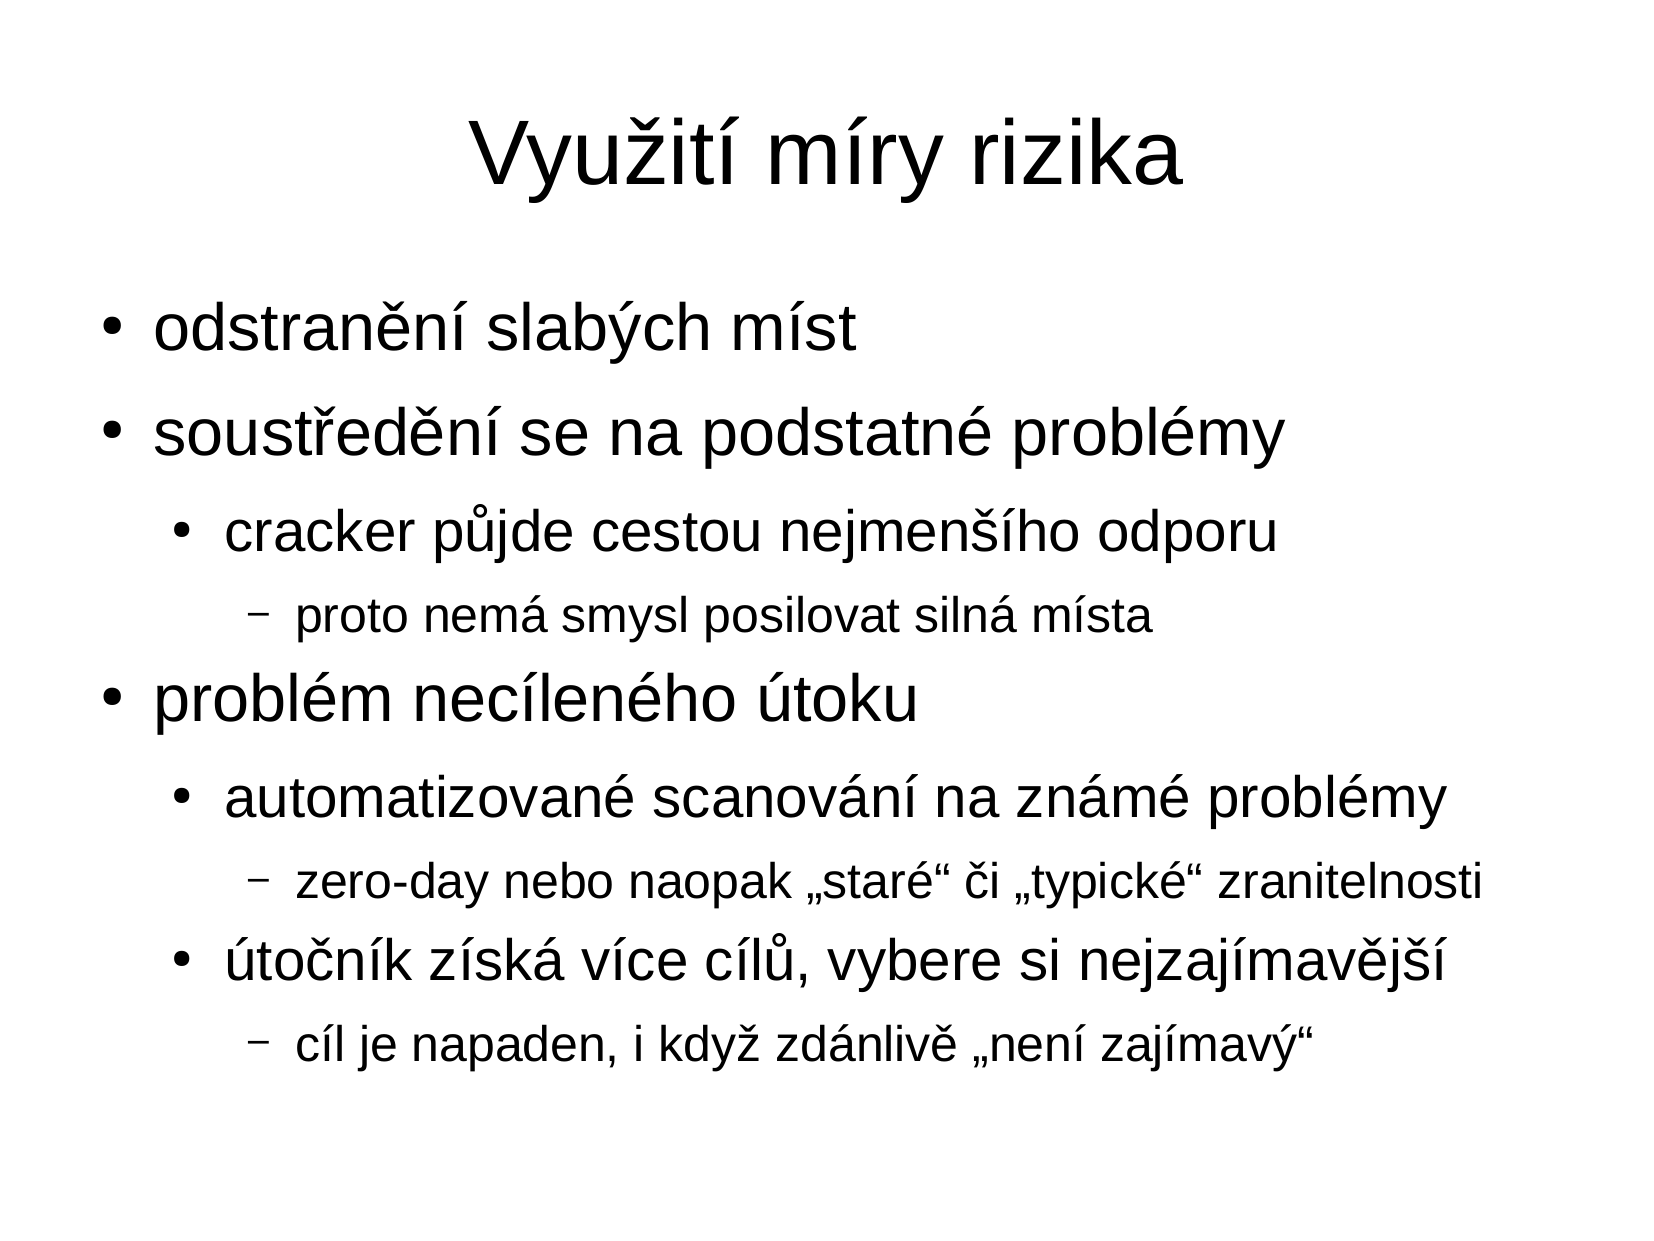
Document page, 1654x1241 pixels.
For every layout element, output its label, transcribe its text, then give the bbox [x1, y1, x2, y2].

list odstranění slabých míst soustředění se na podstatné problémy cracker půjde cestou nejmenšího odporu proto nemá smysl posilovat silná místa problém necíleného útoku automatizované scanování na známé problémy zero-day nebo naopak „staré“ či „typické“ zranitelnosti útočník získá více cílů, vybere si nejzajímavější cíl je napaden, i když zdánlivě „není zajímavý“ [82, 290, 1571, 1094]
title Využití míry rizika [82, 56, 1571, 250]
